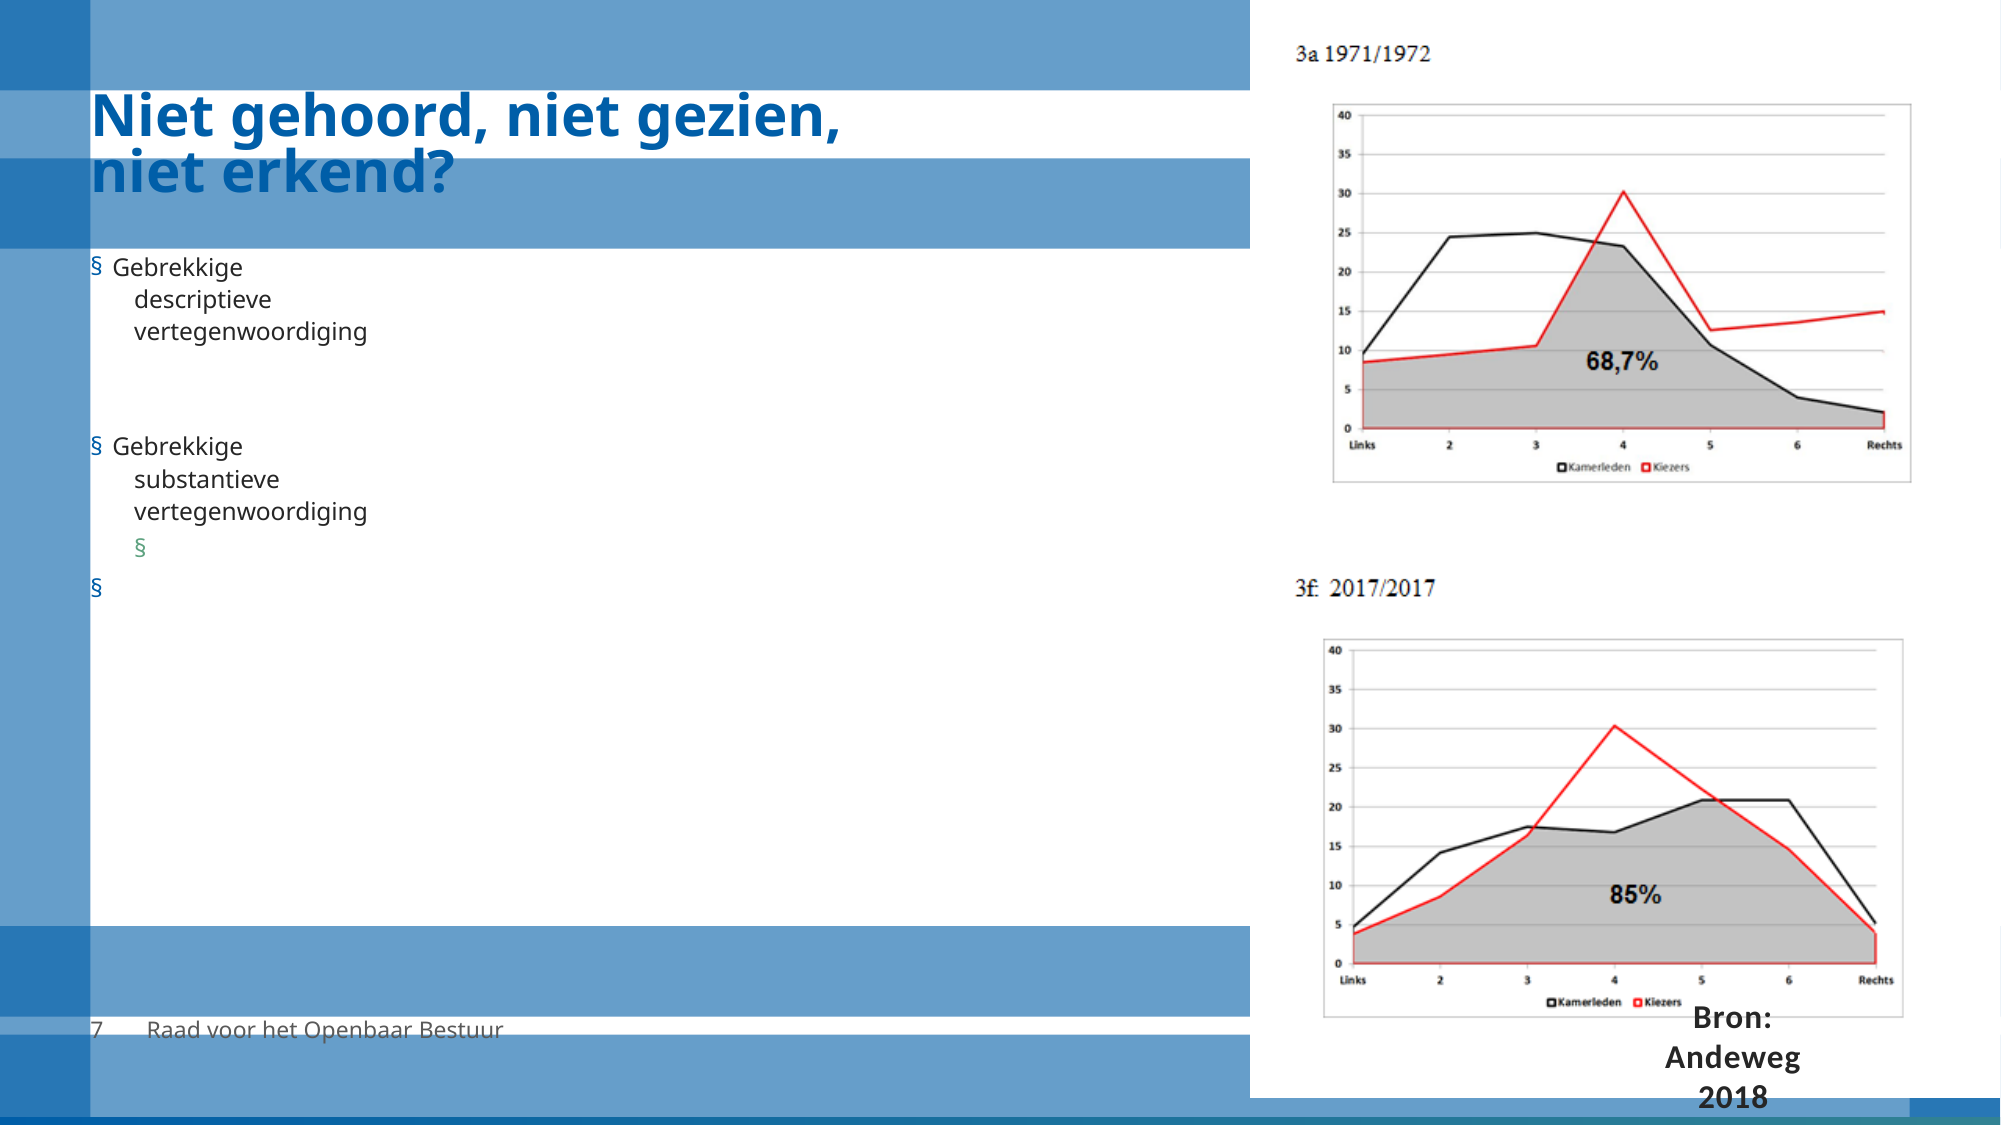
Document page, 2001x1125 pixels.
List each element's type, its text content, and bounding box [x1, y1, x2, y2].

text_box Raad voor het Openbaar Bestuur [146, 1015, 570, 1037]
picture [1250, 0, 2000, 1098]
text_box Bron: Andeweg 2018 [1658, 937, 1809, 1125]
list Gebrekkige descriptieve vertegenwoordiging Gebrekkige substantieve vertegenwoordiging [90, 248, 955, 928]
text_box 7 [90, 1015, 143, 1037]
title Niet gehoord, niet gezien, niet erkend? [90, 91, 955, 160]
